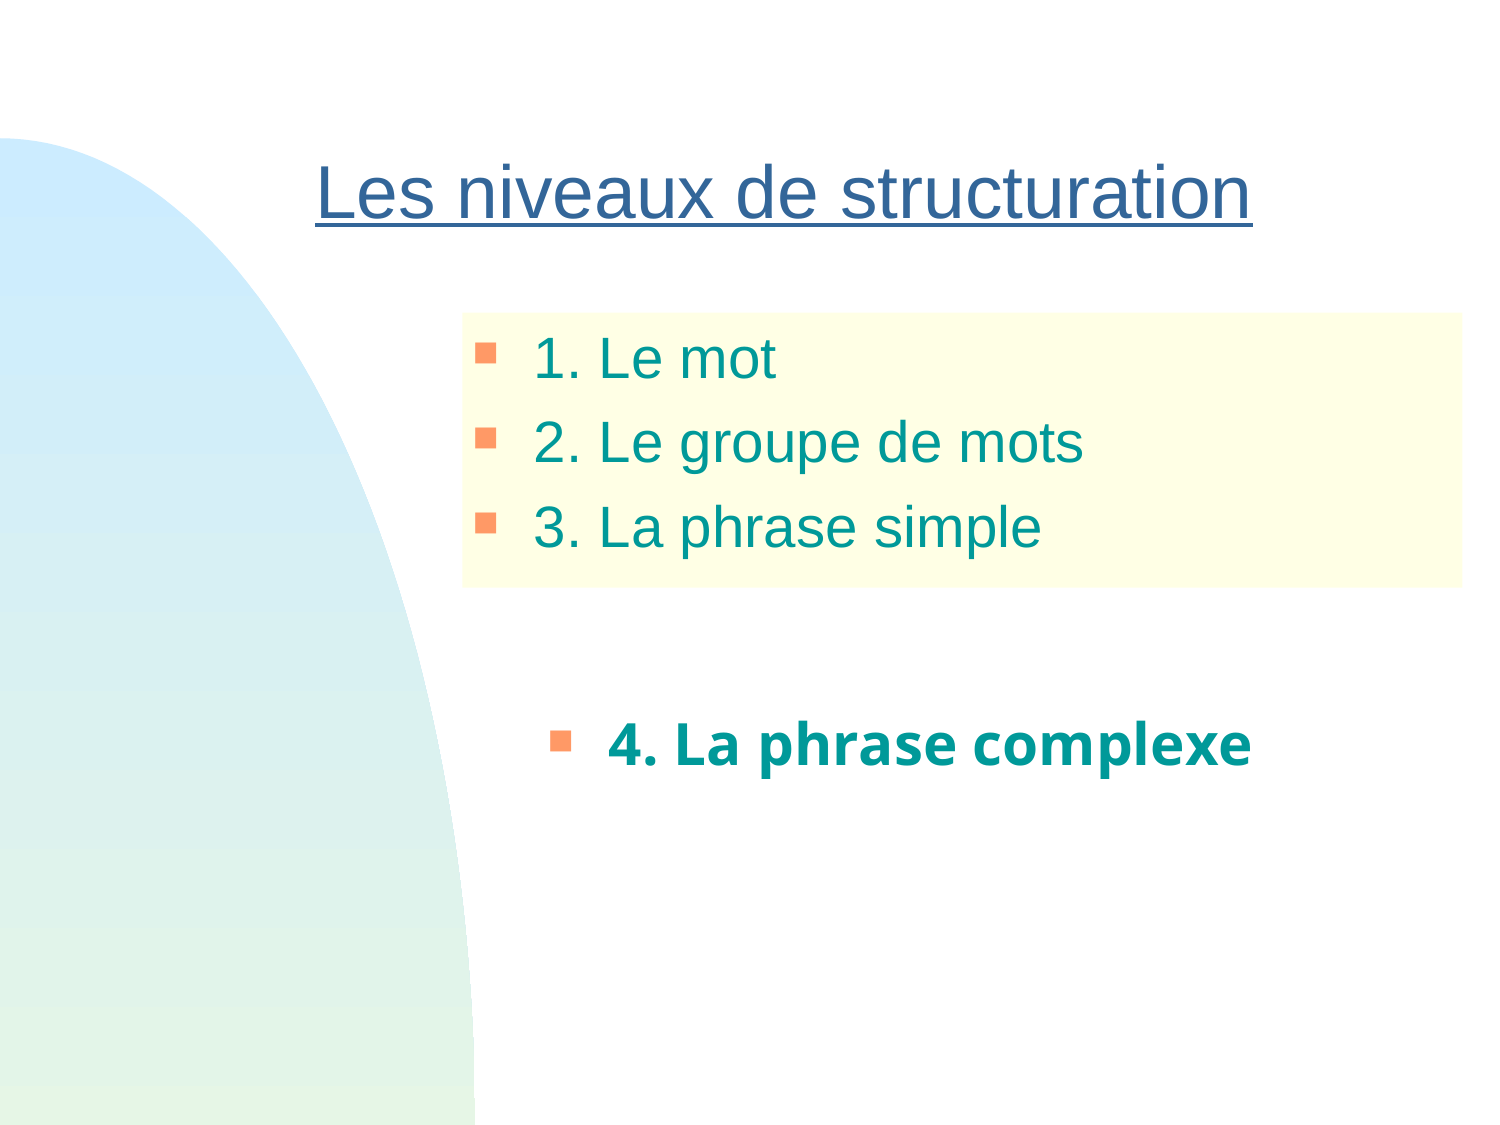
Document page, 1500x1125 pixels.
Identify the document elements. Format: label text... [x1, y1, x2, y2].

list 1. Le mot 2. Le groupe de mots 3. La phrase simple [462, 312, 1463, 588]
title Les niveaux de structuration [299, 99, 1300, 288]
text_box 4. La phrase complexe [537, 699, 1500, 801]
